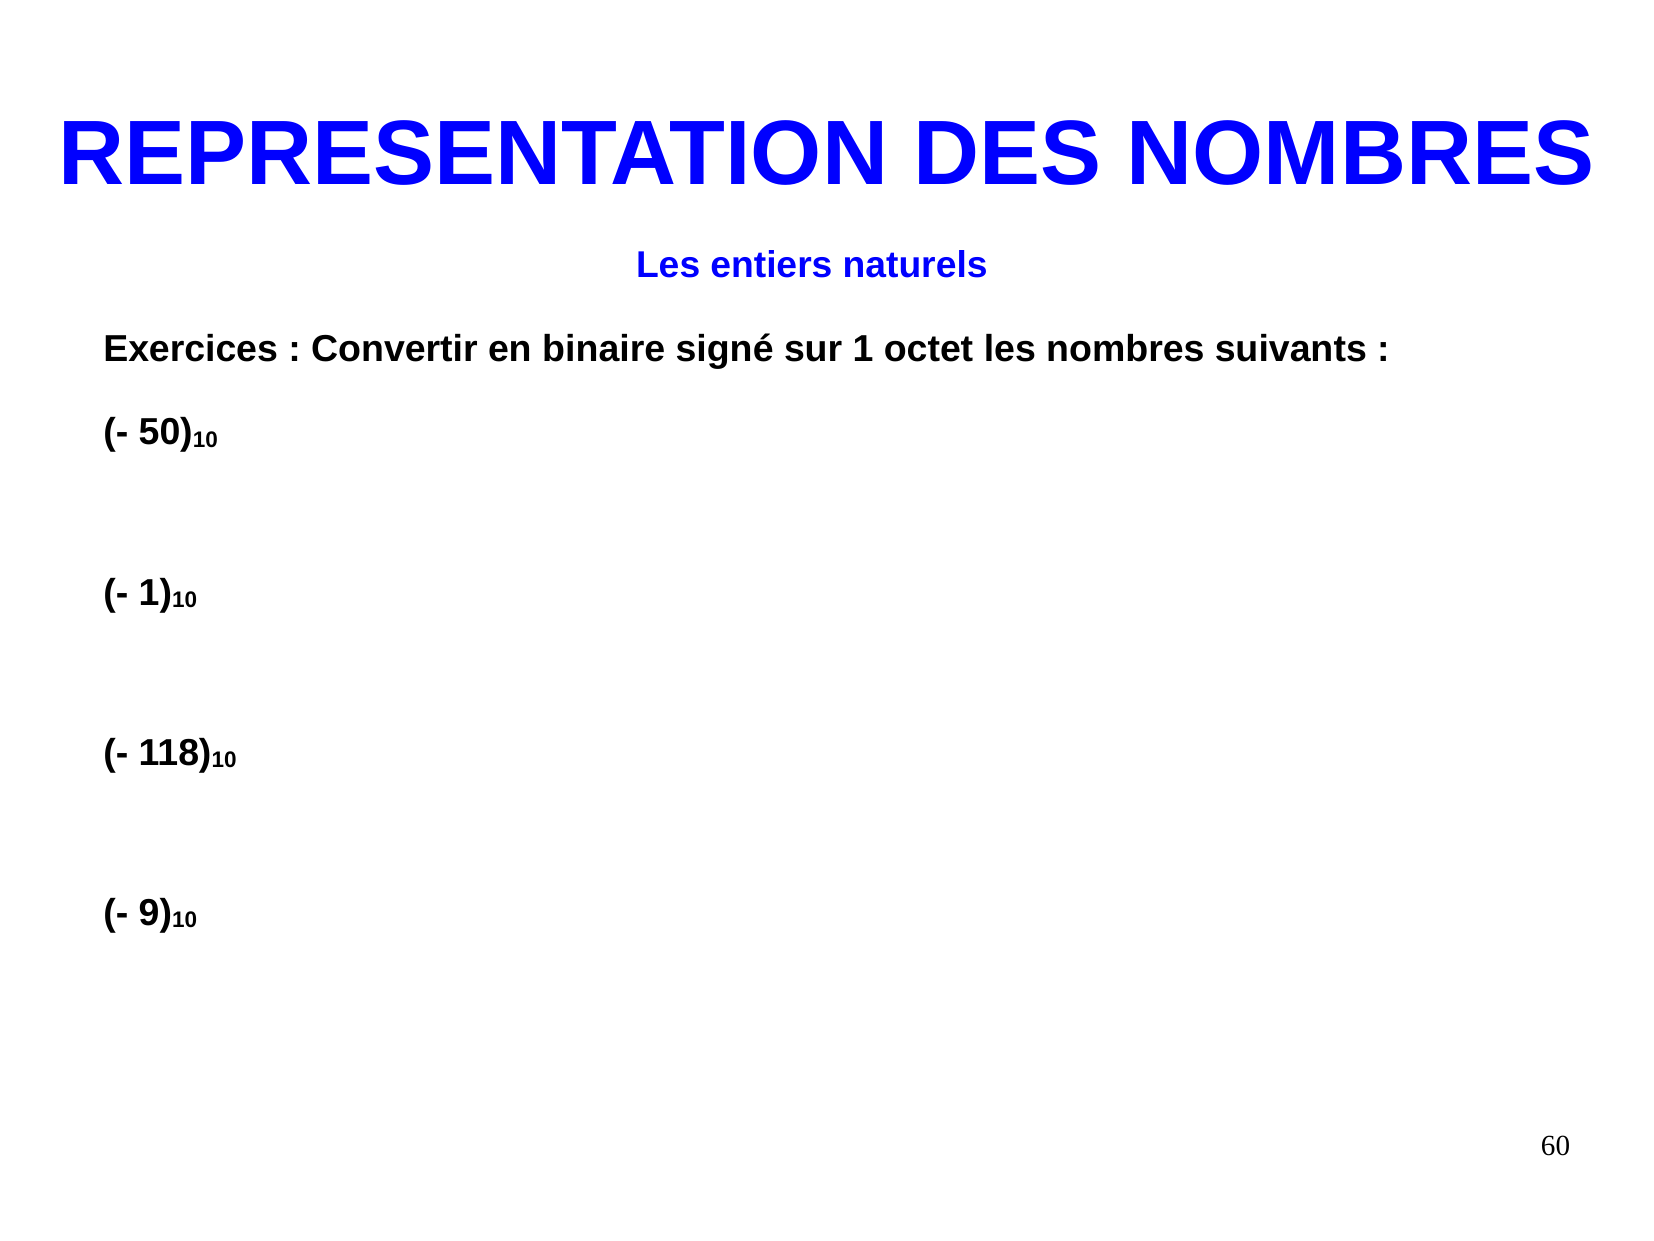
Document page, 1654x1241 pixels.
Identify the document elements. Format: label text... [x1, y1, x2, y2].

title REPRESENTATION DES NOMBRES [0, 49, 1654, 257]
text_box Les entiers naturels Exercices : Convertir en binaire signé sur 1 octet les nombres suivants : (- 50)10 (- 1)10 (- 118)10 (- 9)10 [88, 236, 1536, 1159]
